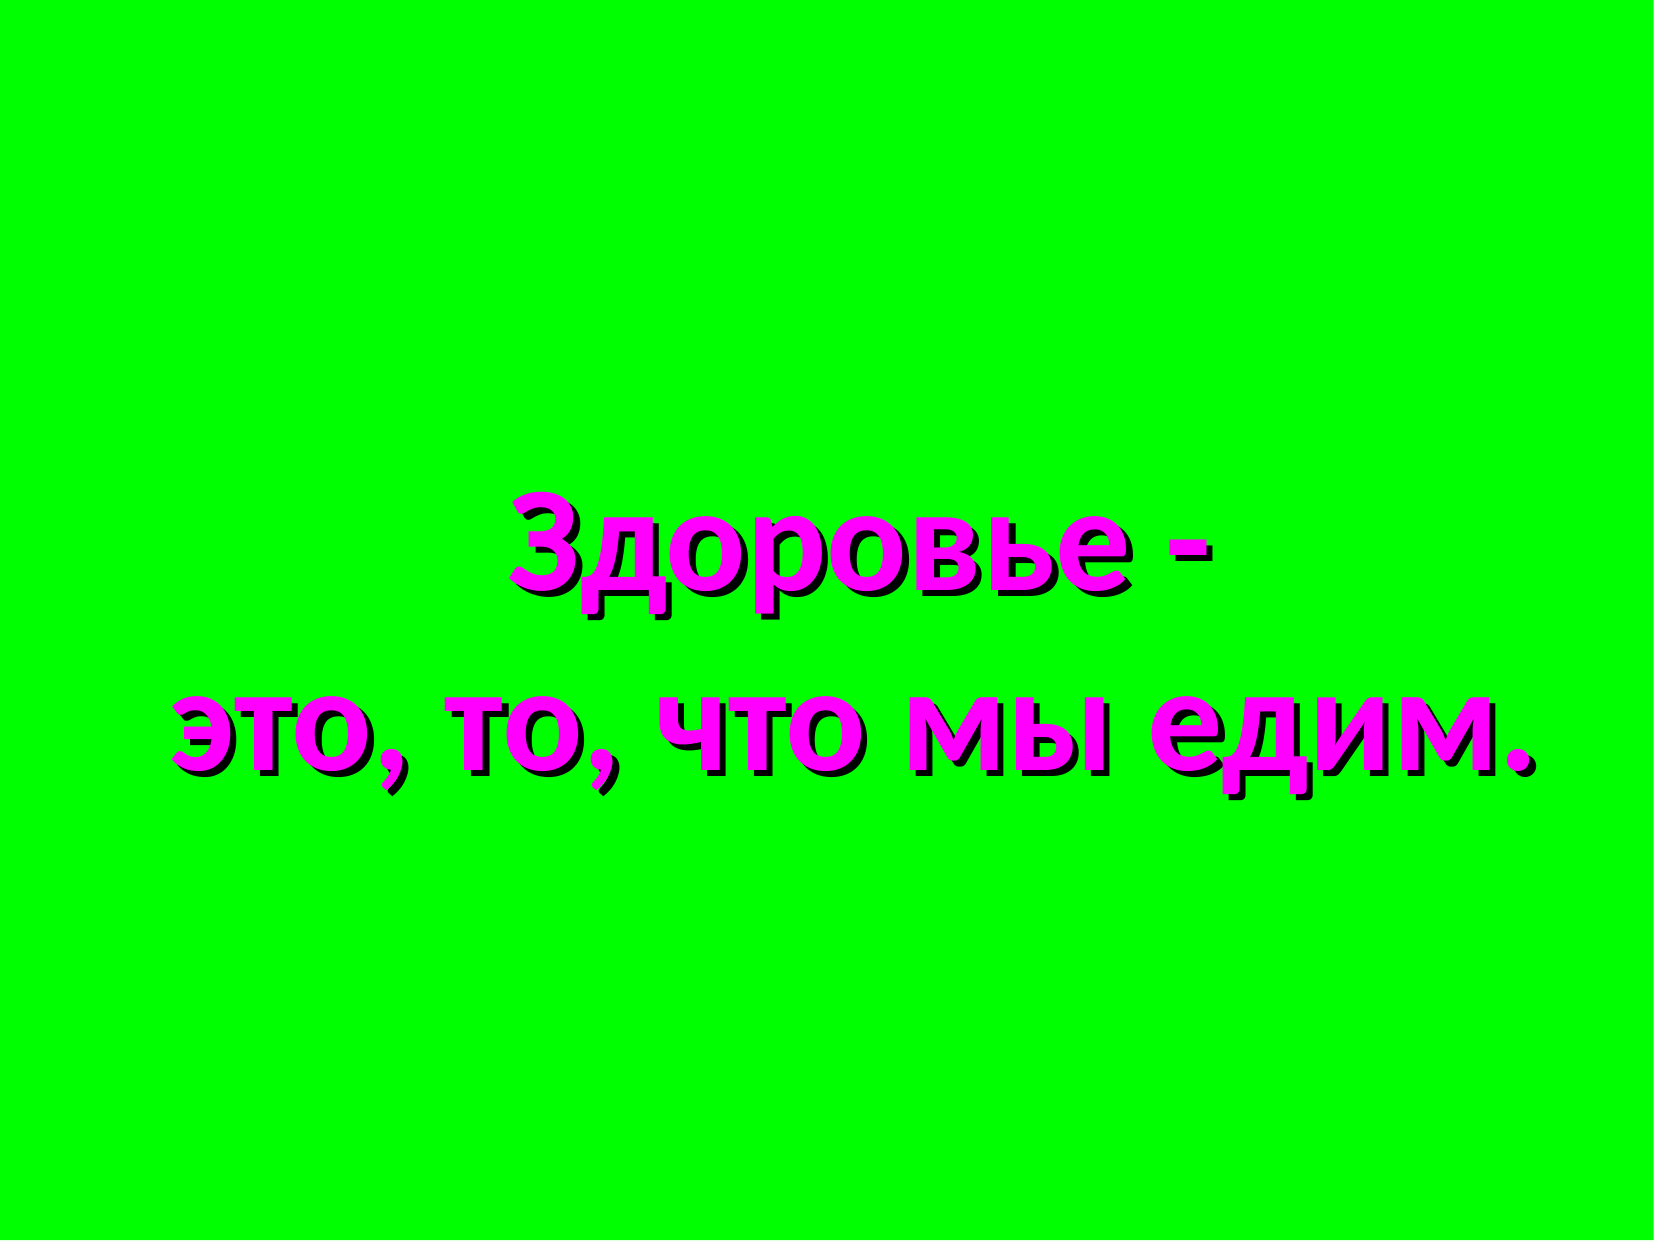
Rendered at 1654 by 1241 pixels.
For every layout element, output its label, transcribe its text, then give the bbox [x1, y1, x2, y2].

title Здоровье - это, то, что мы едим. [0, 0, 1654, 1241]
